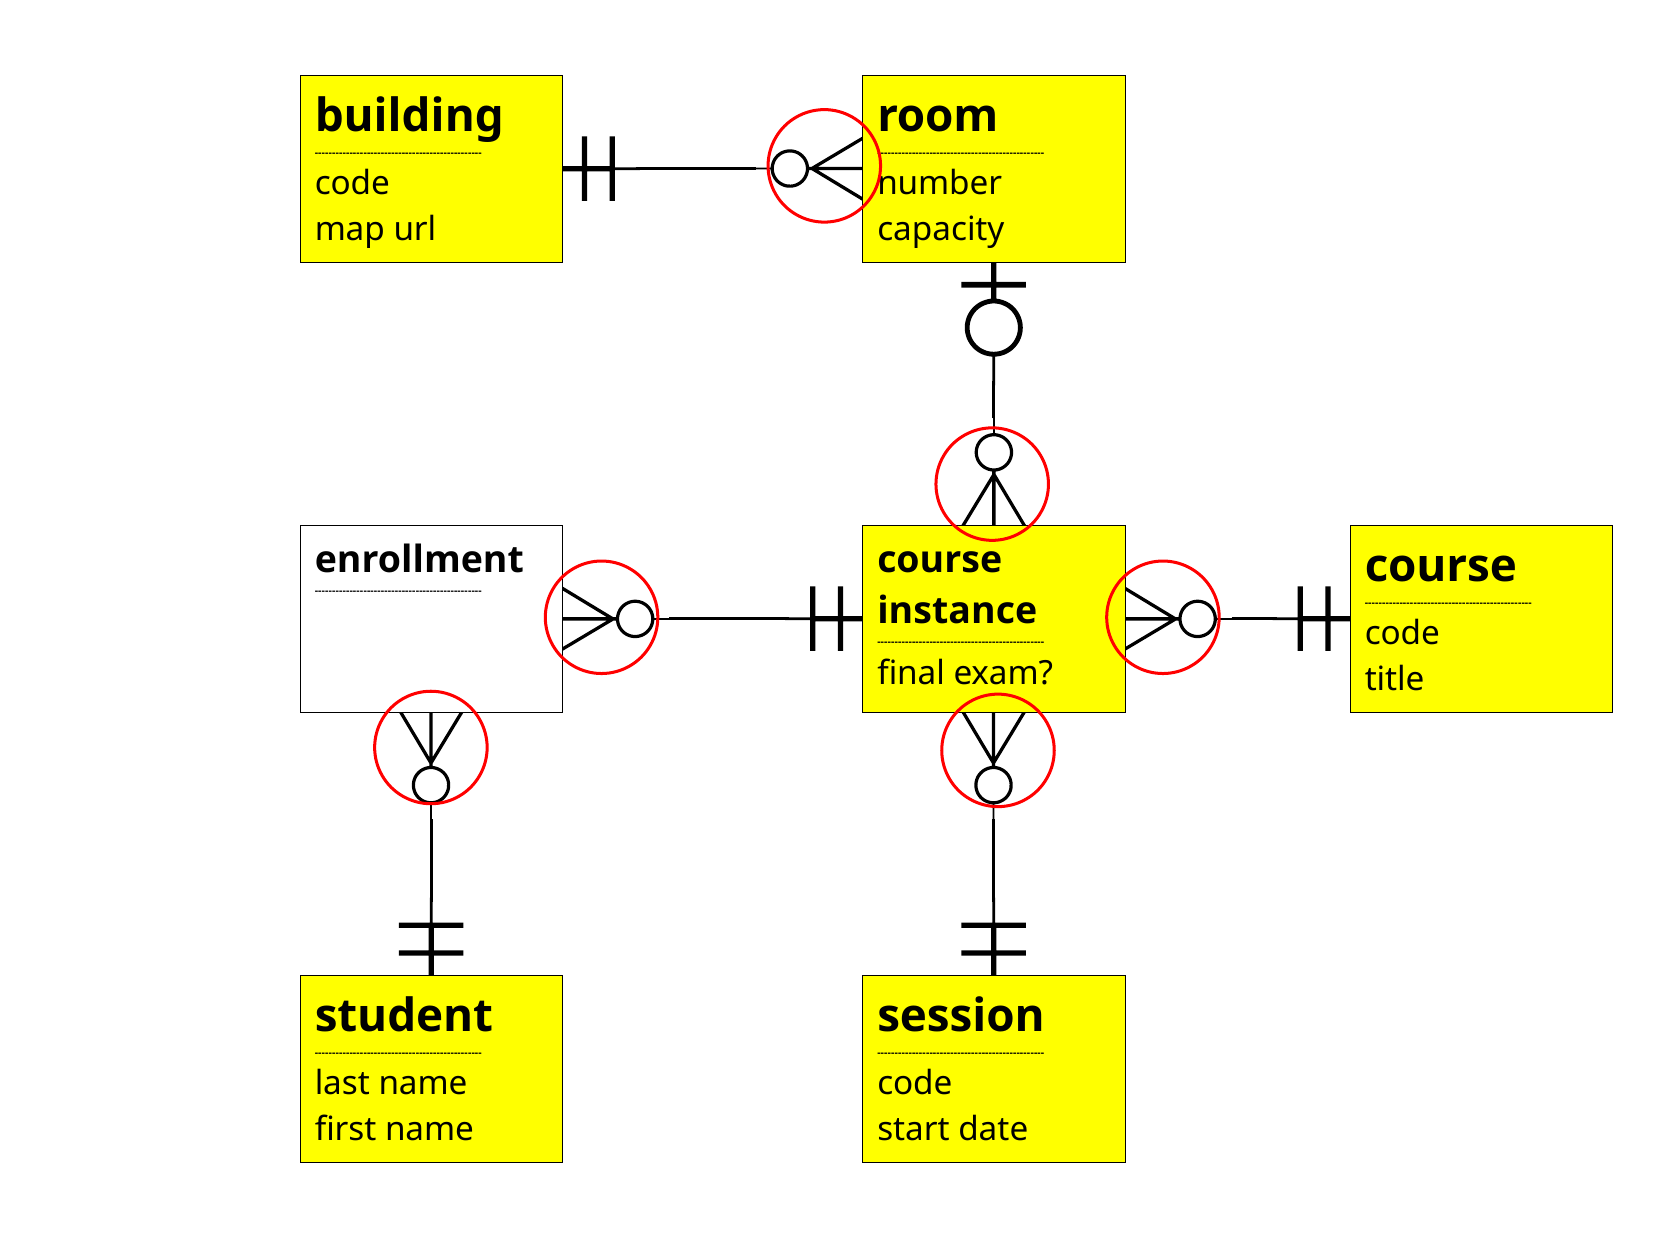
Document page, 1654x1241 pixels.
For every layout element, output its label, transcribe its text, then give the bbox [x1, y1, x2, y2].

text_box student ------------------------------------------------ last name first name [300, 975, 563, 1163]
text_box building ------------------------------------------------ code map url [300, 75, 563, 263]
text_box room ------------------------------------------------ number capacity [862, 75, 1126, 263]
text_box enrollment ------------------------------------------------ [390, 693, 472, 713]
text_box session ------------------------------------------------ code start date [862, 975, 1126, 1163]
text_box course ------------------------------------------------ code title [1350, 525, 1613, 713]
text_box enrollment ------------------------------------------------ [547, 580, 563, 655]
text_box course instance ------------------------------------------------ final exam? [862, 525, 1126, 713]
text_box enrollment ------------------------------------------------ [300, 525, 563, 713]
